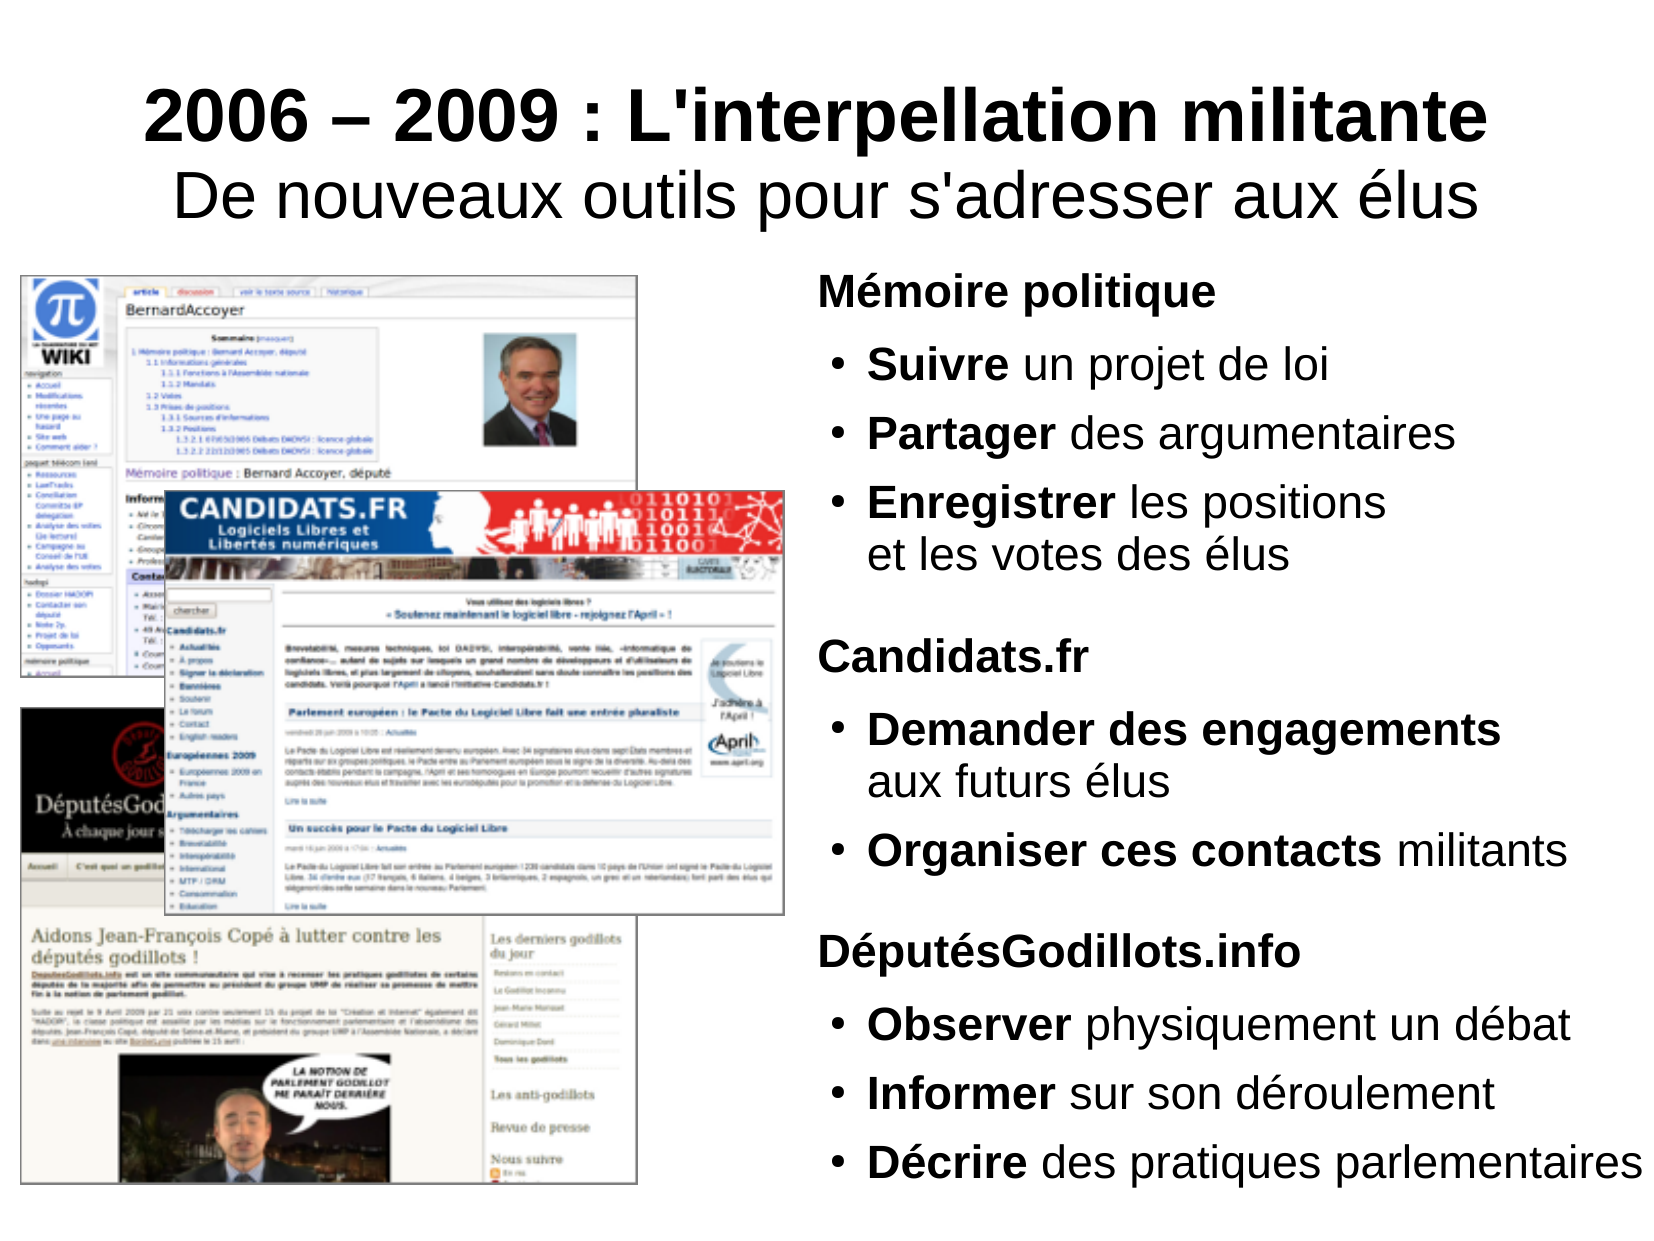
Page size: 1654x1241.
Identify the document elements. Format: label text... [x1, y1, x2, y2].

list Mémoire politique Suivre un projet de loi Partager des argumentaires Enregistrer les positions et les votes des élus Candidats.fr Demander des engagements aux futurs élus Organiser ces contacts militants DéputésGodillots.info Observer physiquement un débat Informer sur son déroulement Décrire des pratiques parlementaires [767, 265, 1654, 1211]
title 2006 – 2009 : L'interpellation militante De nouveaux outils pour s'adresser aux élus [82, 49, 1571, 257]
picture [20, 275, 785, 1185]
